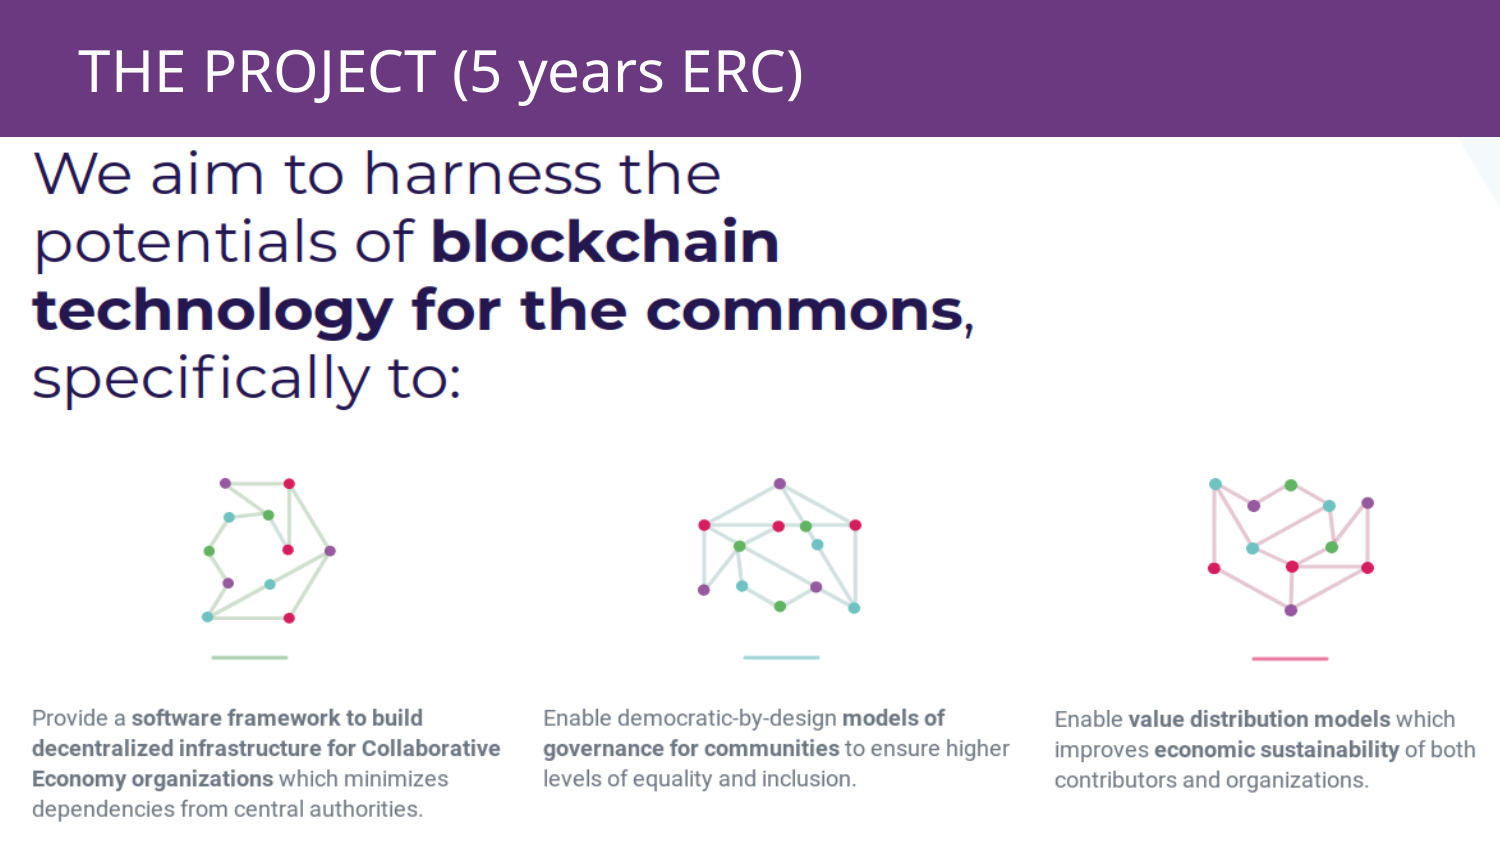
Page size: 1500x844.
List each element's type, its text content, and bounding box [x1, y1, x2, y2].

picture [0, 137, 1500, 844]
title THE PROJECT (5 years ERC) [63, 19, 1454, 125]
